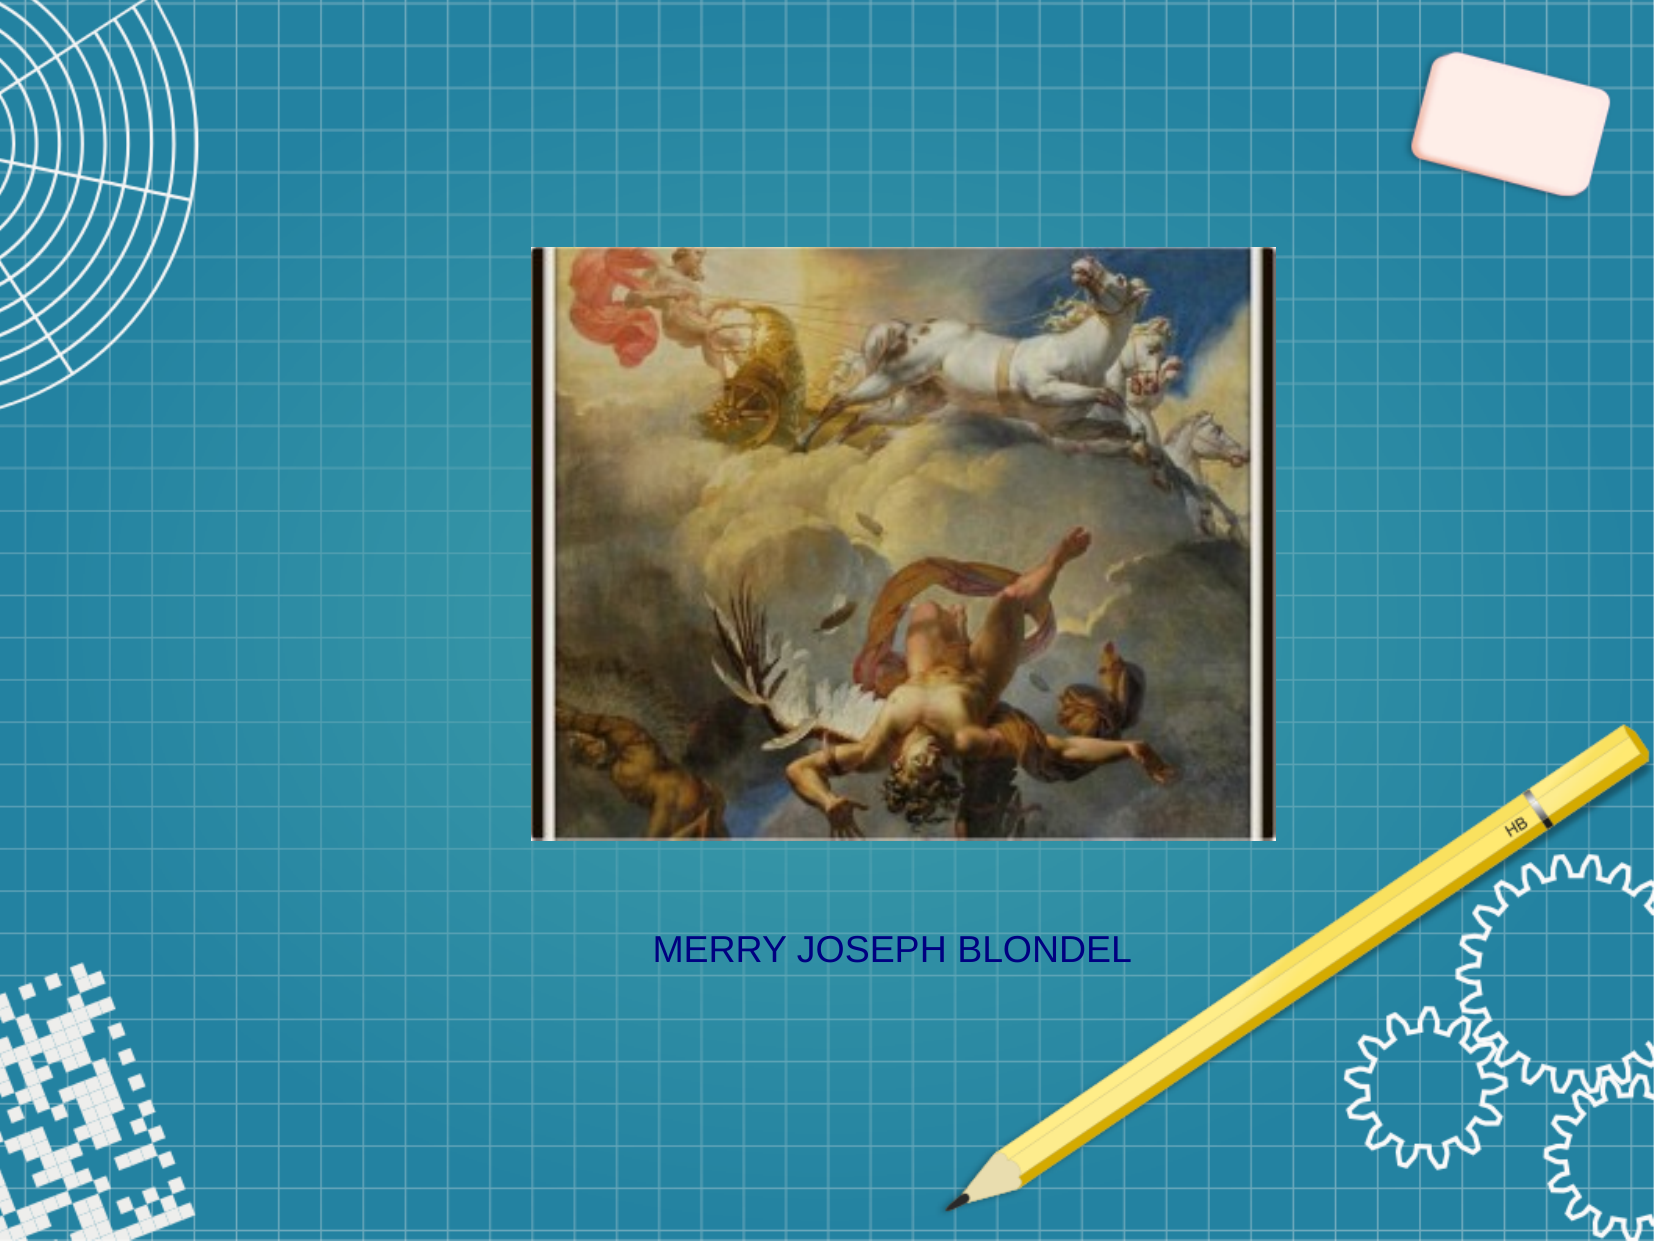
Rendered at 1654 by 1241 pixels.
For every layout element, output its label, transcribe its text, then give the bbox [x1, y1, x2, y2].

picture [0, 0, 1654, 1241]
text_box MERRY JOSEPH BLONDEL [637, 921, 1382, 979]
